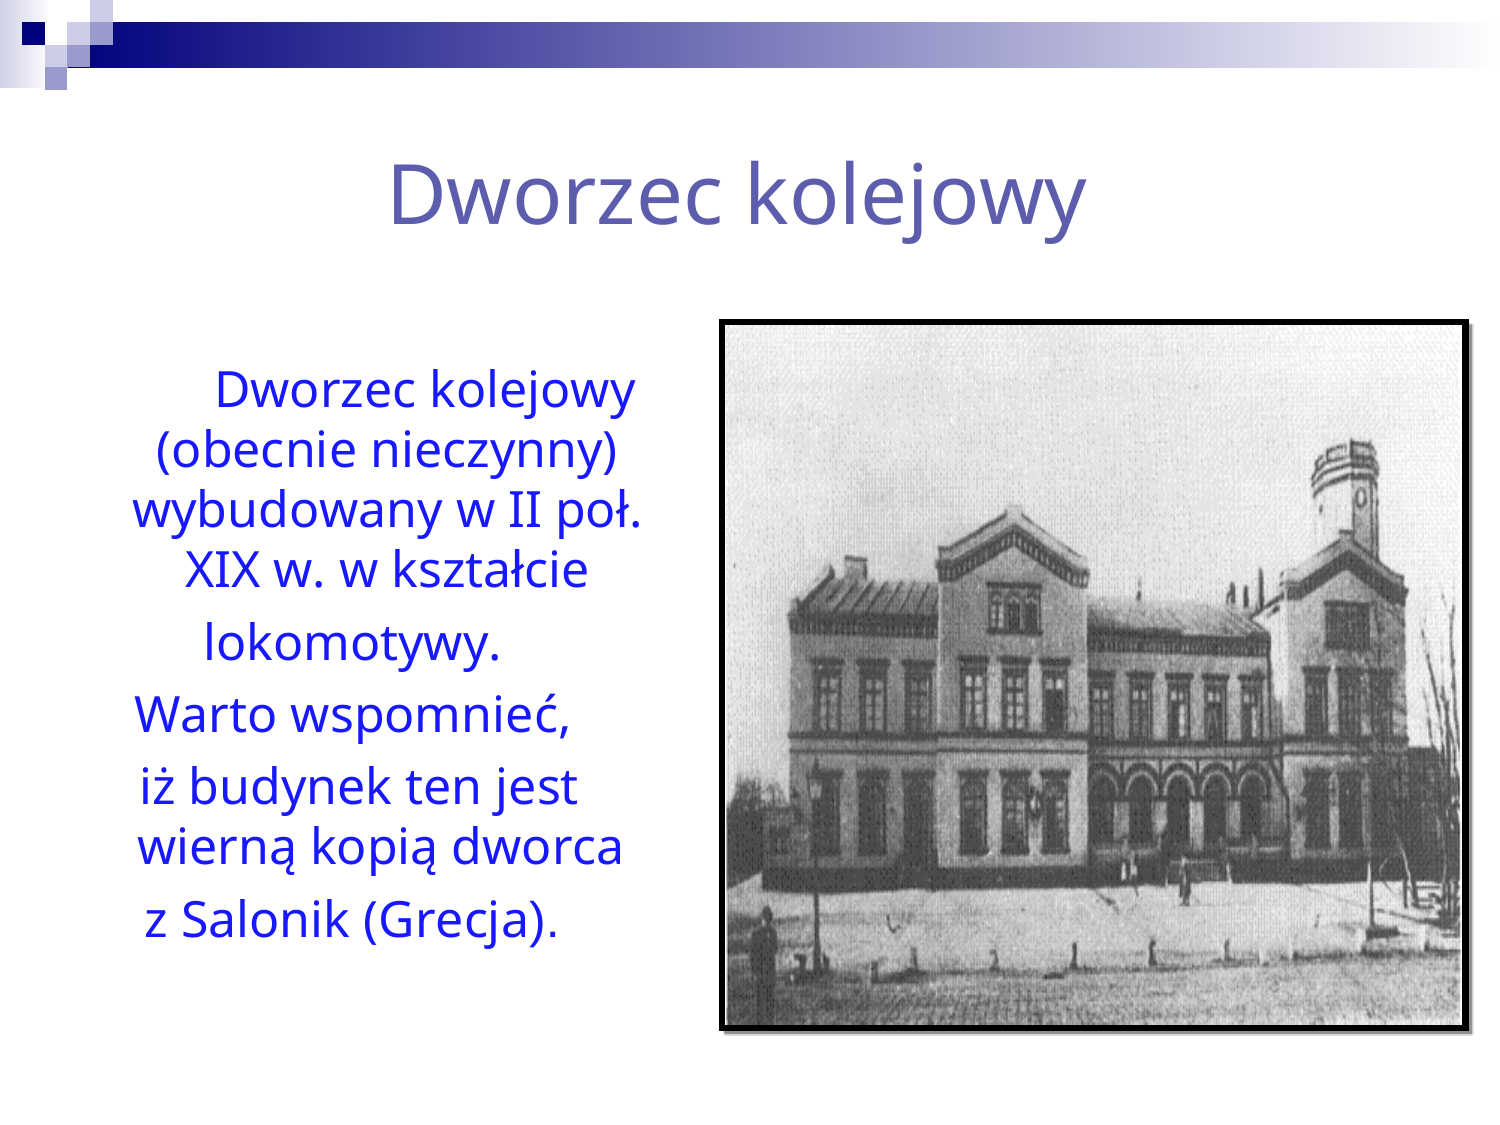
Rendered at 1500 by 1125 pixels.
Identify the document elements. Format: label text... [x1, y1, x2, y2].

picture [725, 324, 1463, 1025]
title Dworzec kolejowy [75, 75, 1426, 300]
list Dworzec kolejowy (obecnie nieczynny) wybudowany w II poł. XIX w. w kształcie lokomotywy. Warto wspomnieć, iż budynek ten jest wierną kopią dworca z Salonik (Grecja). [0, 350, 663, 988]
